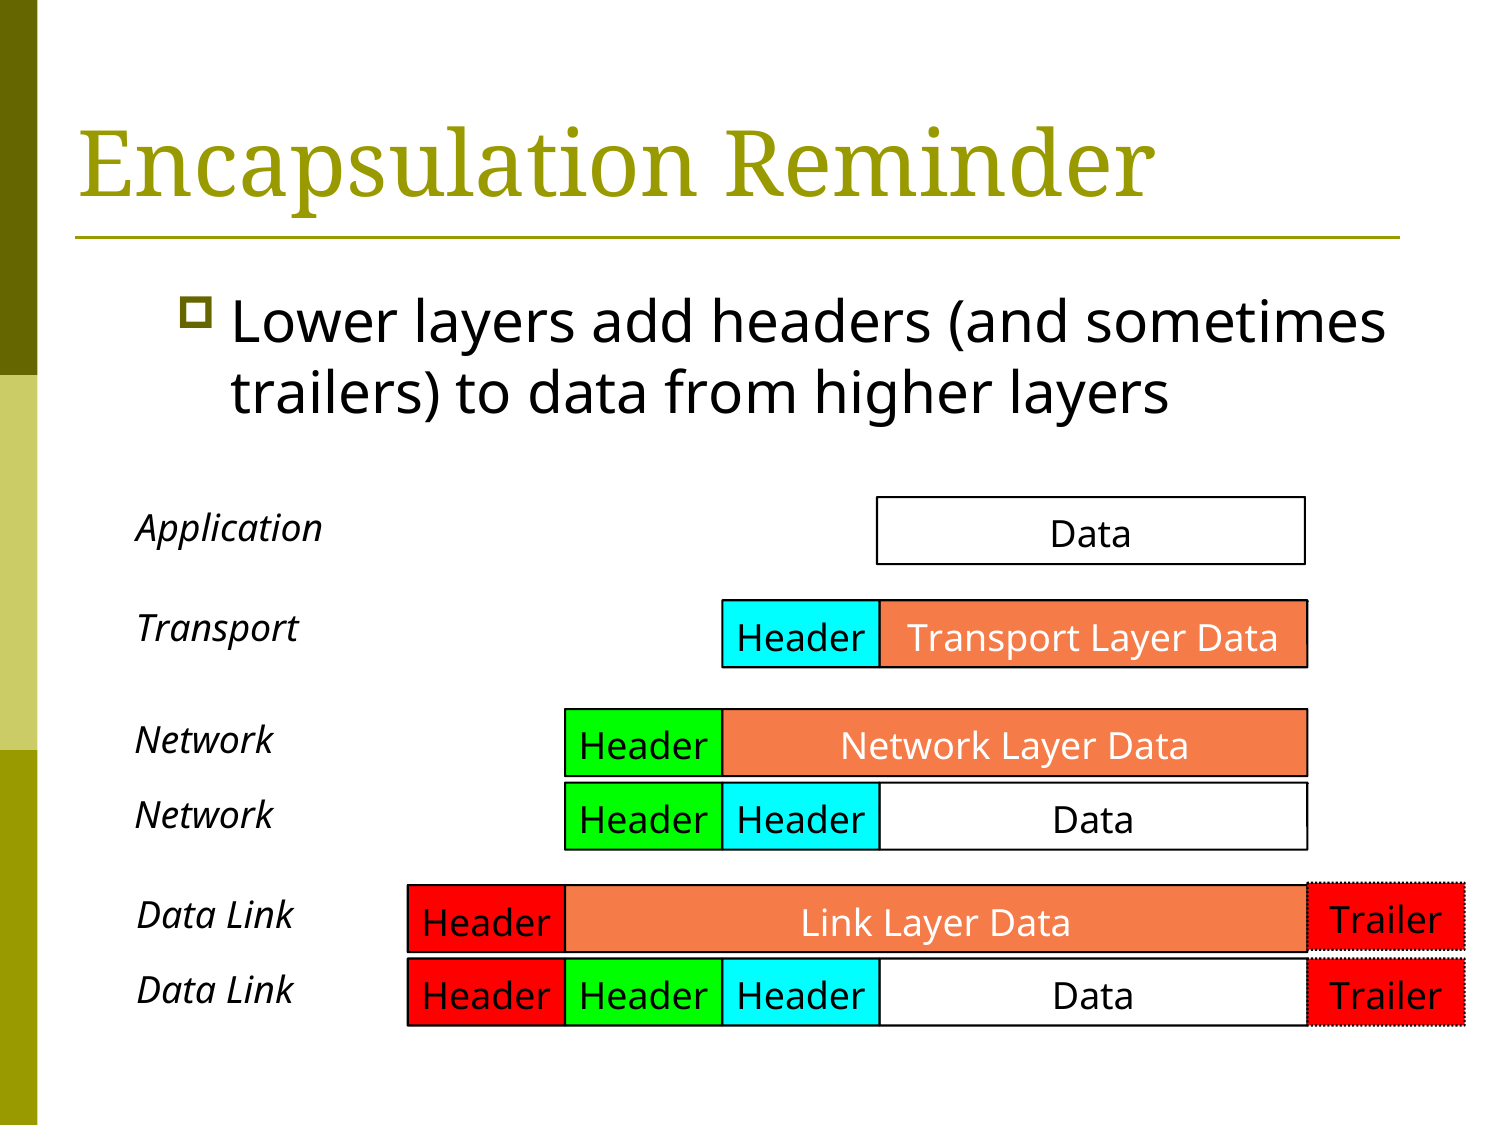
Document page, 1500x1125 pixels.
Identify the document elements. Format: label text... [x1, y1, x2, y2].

text_box Network [119, 784, 289, 845]
text_box [407, 958, 880, 964]
text_box Data Link [121, 959, 309, 1020]
text_box Header [565, 789, 723, 850]
text_box Data [880, 964, 1307, 1026]
text_box Trailer [1307, 888, 1465, 950]
text_box Application [121, 497, 339, 558]
text_box Header [723, 789, 880, 850]
text_box Data Link [121, 884, 309, 945]
text_box Network [119, 709, 289, 770]
text_box Network Layer Data [723, 715, 1308, 777]
text_box Data [877, 503, 1305, 564]
text_box Header [723, 964, 880, 1026]
text_box Header [407, 891, 565, 953]
text_box [1307, 958, 1465, 964]
list Lower layers add headers (and sometimes trailers) to data from higher layers [161, 275, 1430, 951]
text_box Header [565, 964, 723, 1026]
text_box Data [880, 789, 1308, 850]
text_box Trailer [1307, 964, 1465, 1026]
text_box [722, 600, 1308, 606]
text_box [565, 709, 1308, 715]
text_box Transport [120, 597, 314, 658]
title Encapsulation Reminder [62, 43, 1338, 225]
text_box [565, 782, 880, 789]
text_box Header [407, 964, 565, 1026]
text_box Link Layer Data [565, 891, 1308, 953]
text_box [407, 882, 1465, 891]
text_box Header [565, 715, 723, 777]
text_box Header [722, 606, 880, 668]
text_box Transport Layer Data [880, 606, 1308, 668]
